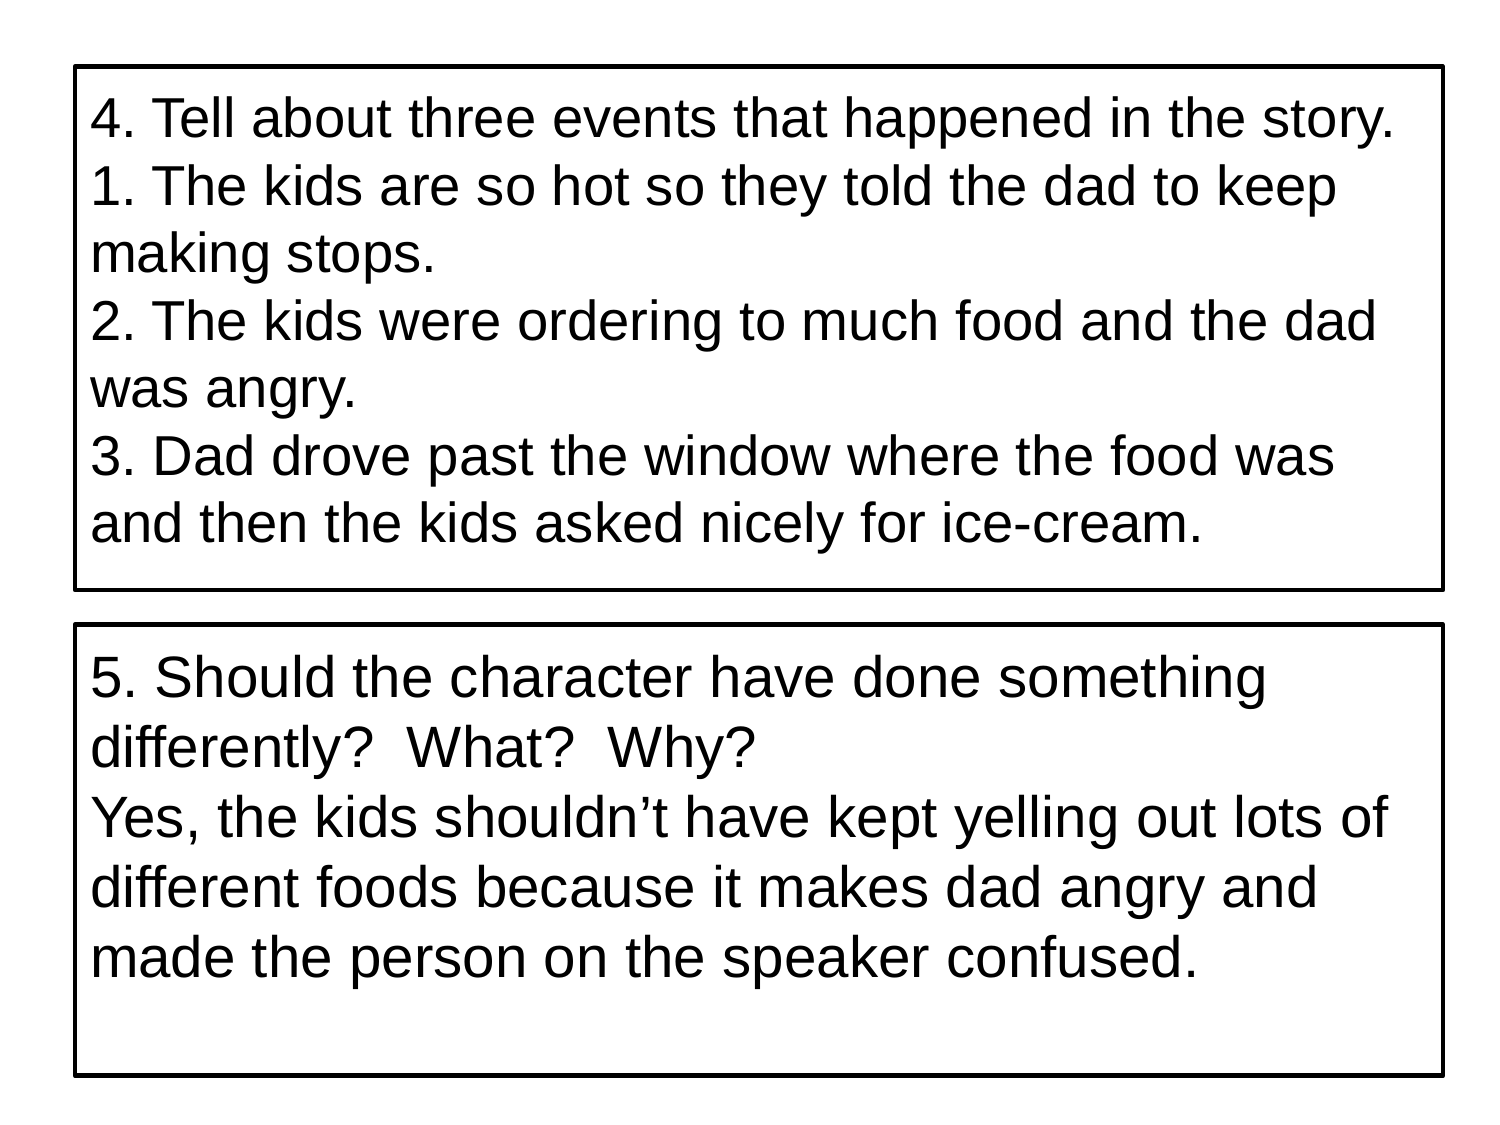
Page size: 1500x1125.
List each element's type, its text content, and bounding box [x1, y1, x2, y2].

text_box 4. Tell about three events that happened in the story. 1. The kids are so hot so they told the dad to keep making stops. 2. The kids were ordering to much food and the dad was angry. 3. Dad drove past the window where the food was and then the kids asked nicely for ice-cream. [75, 66, 1443, 591]
text_box 5. Should the character have done something differently? What? Why? Yes, the kids shouldn’t have kept yelling out lots of different foods because it makes dad angry and made the person on the speaker confused. [75, 624, 1443, 1076]
